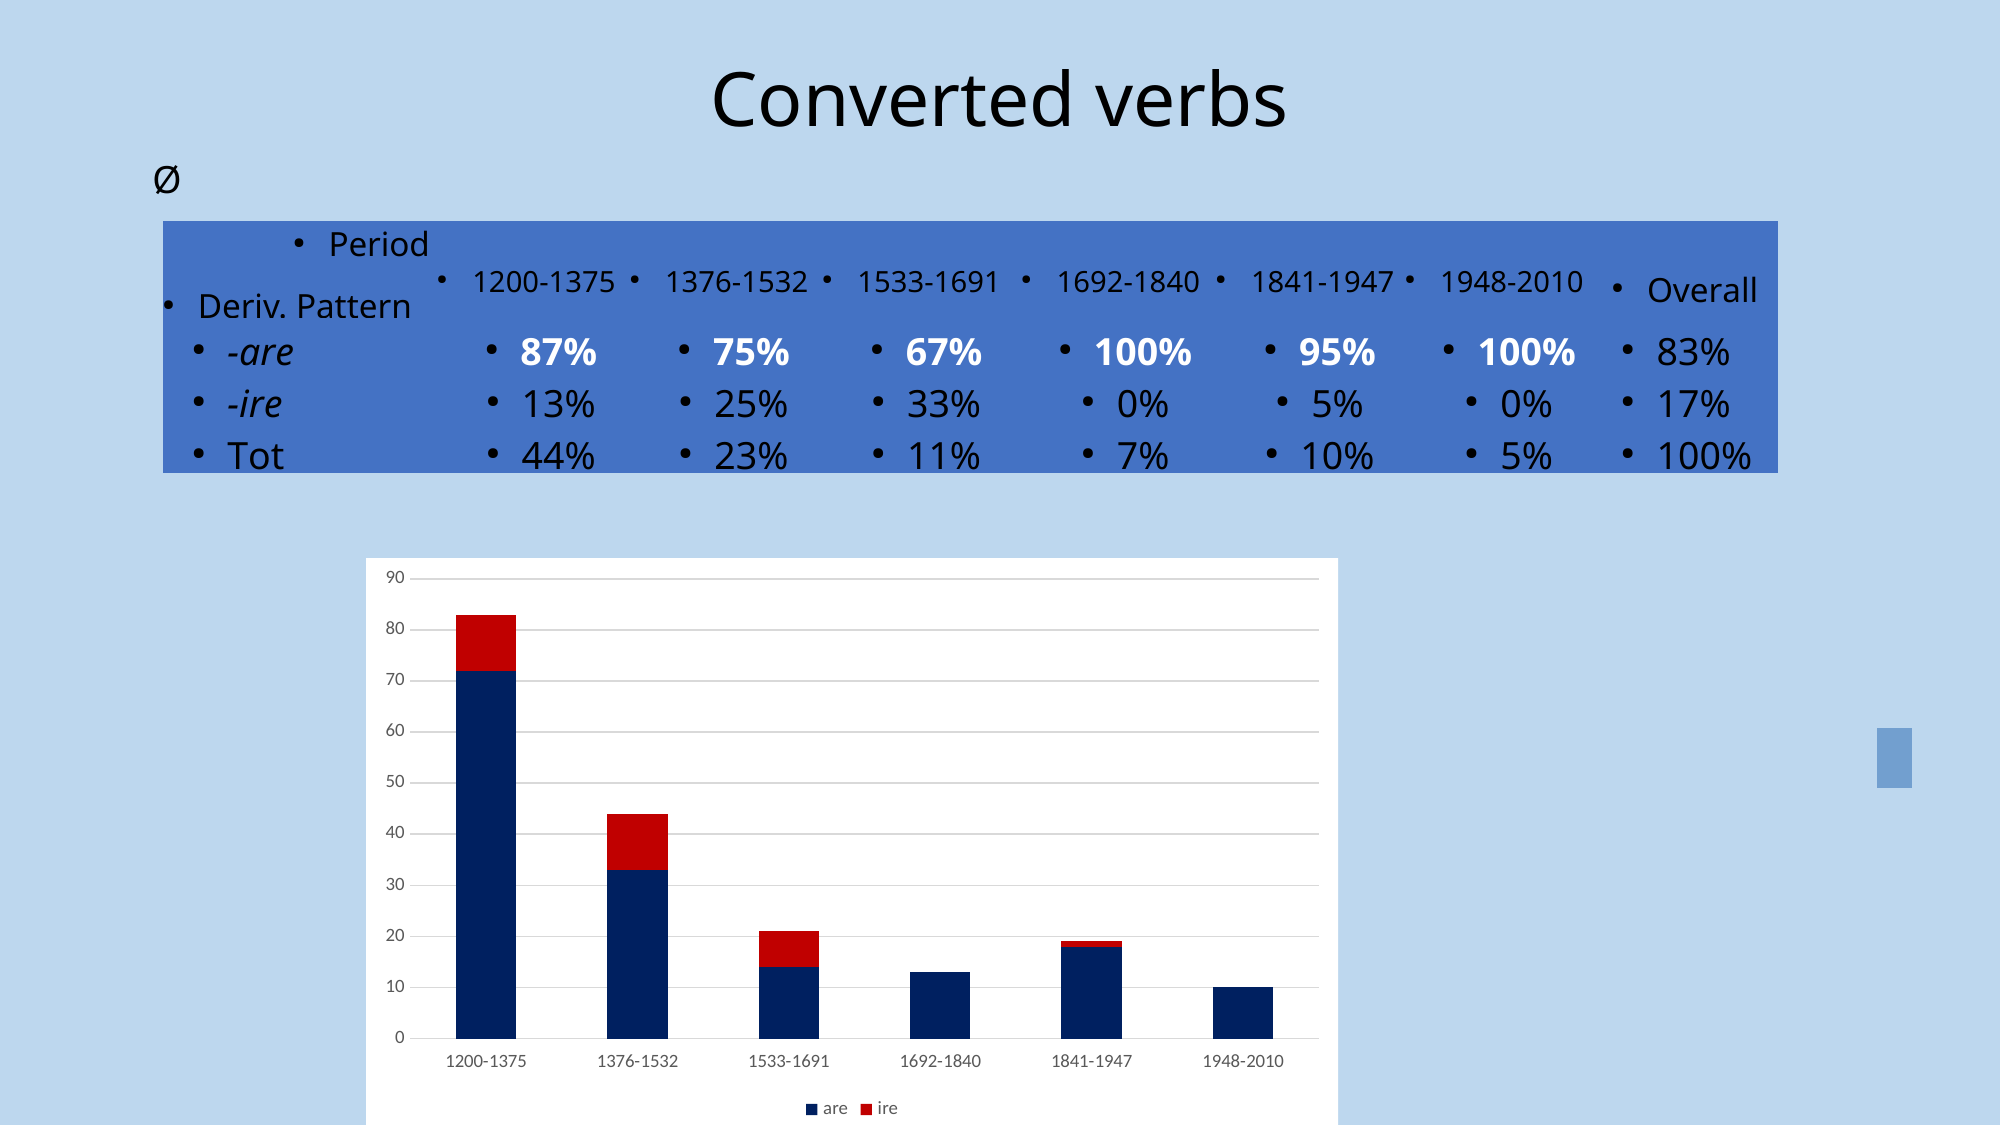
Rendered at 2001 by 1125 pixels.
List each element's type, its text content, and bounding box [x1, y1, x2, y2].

table_cell 100% [1008, 318, 1213, 370]
table_cell -ire [163, 370, 430, 421]
table_cell 23% [623, 421, 815, 473]
table_cell 10% [1213, 421, 1397, 473]
table_header 1533-1691 [815, 221, 1008, 318]
table_cell 5% [1213, 370, 1397, 421]
table_cell 33% [815, 370, 1008, 421]
table_cell 75% [623, 318, 815, 370]
table_cell 7% [1008, 421, 1213, 473]
table_cell 25% [623, 370, 815, 421]
table_cell 100% [1592, 421, 1778, 473]
table_header 1376-1532 [623, 221, 815, 318]
table_header [1877, 728, 1912, 788]
table_cell -are [163, 318, 430, 370]
table_cell 11% [815, 421, 1008, 473]
table_header 1692-1840 [1008, 221, 1213, 318]
table_cell 0% [1008, 370, 1213, 421]
table_cell 95% [1213, 318, 1397, 370]
text_box Converted verbs [137, 54, 1863, 272]
table_cell 100% [1397, 318, 1592, 370]
table_cell 5% [1397, 421, 1592, 473]
table_cell 0% [1397, 370, 1592, 421]
table_header Period Deriv. Pattern [163, 221, 430, 318]
text_box [137, 145, 1863, 1014]
table_cell 67% [815, 318, 1008, 370]
table_header 1948-2010 [1397, 221, 1592, 318]
table_cell 44% [430, 421, 623, 473]
table_header Overall [1592, 221, 1778, 318]
table_cell 17% [1592, 370, 1778, 421]
table_cell 87% [430, 318, 623, 370]
table_header 1841-1947 [1213, 221, 1397, 318]
table_cell Tot [163, 421, 430, 473]
table_cell 83% [1592, 318, 1778, 370]
table_header 1200-1375 [430, 221, 623, 318]
table_cell 13% [430, 370, 623, 421]
chart [366, 558, 1339, 1125]
